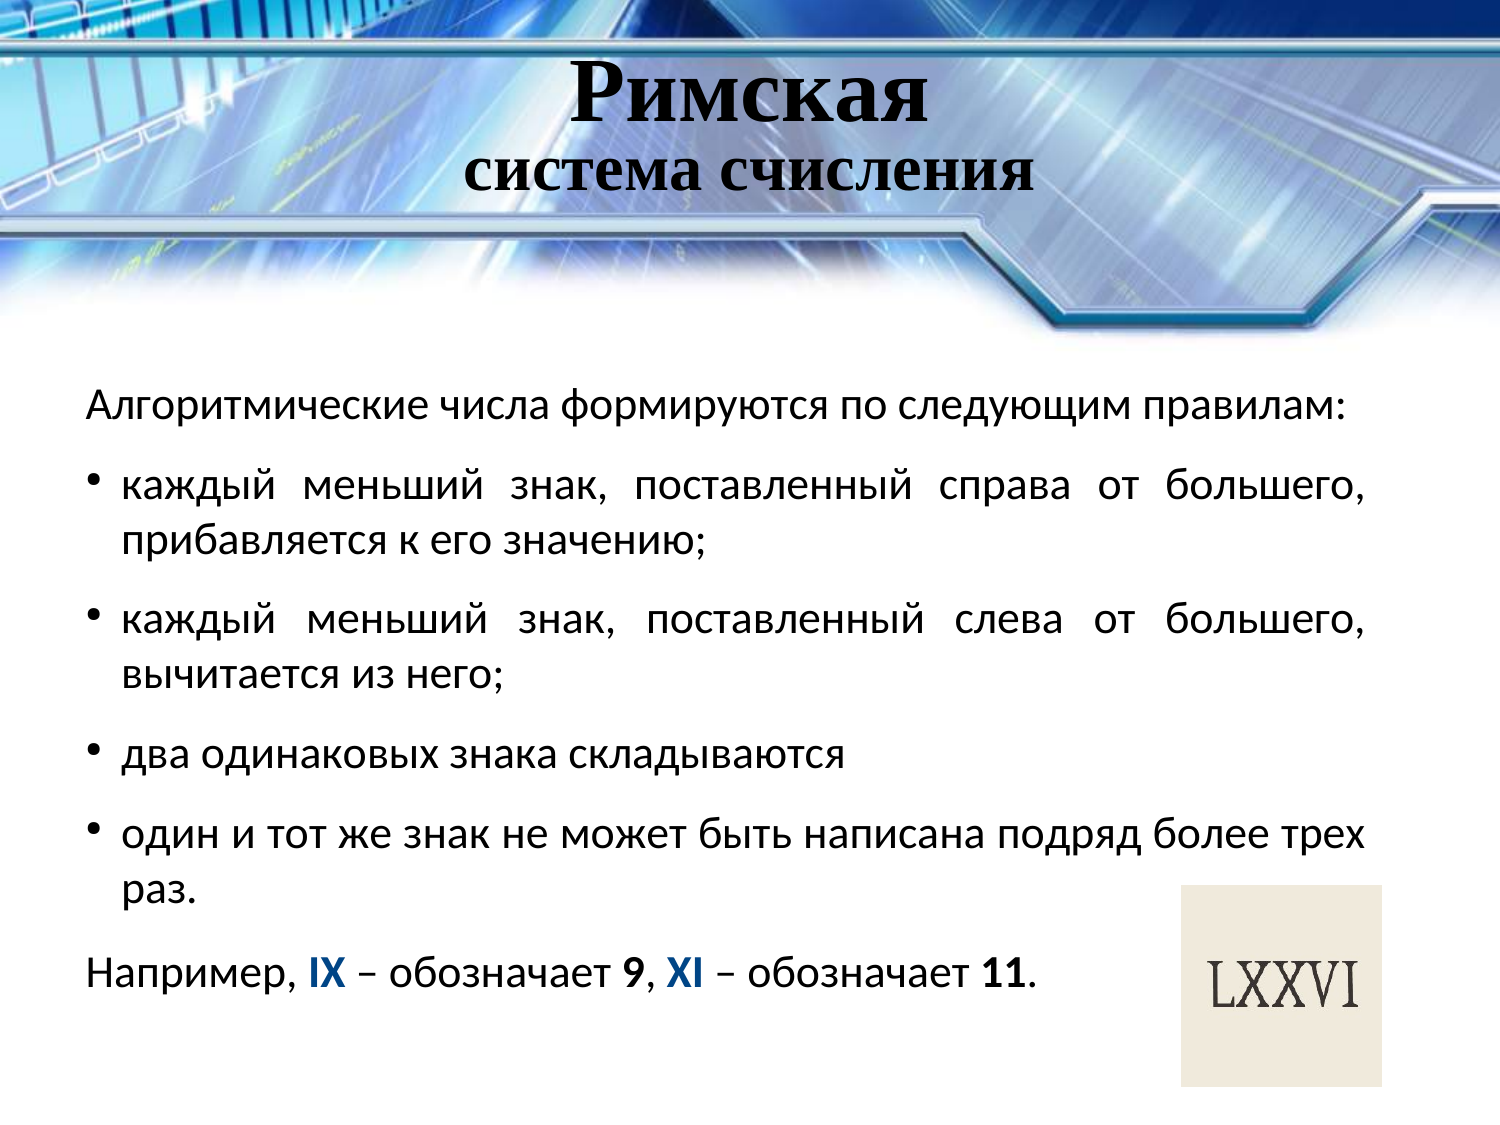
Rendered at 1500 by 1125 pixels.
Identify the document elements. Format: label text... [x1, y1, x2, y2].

picture [0, 0, 1500, 1125]
title Римская система счисления [75, 32, 1426, 222]
text_box Алгоритмические числа формируются по следующим правилам: каждый меньший знак, поставленный справа от большего, прибавляется к его значению; каждый меньший знак, поставленный слева от большего, вычитается из него; два одинаковых знака складываются один и тот же знак не может быть написана подряд более трех раз. Например, IX – обозначает 9, XI – обозначает 11. [70, 366, 1382, 1005]
